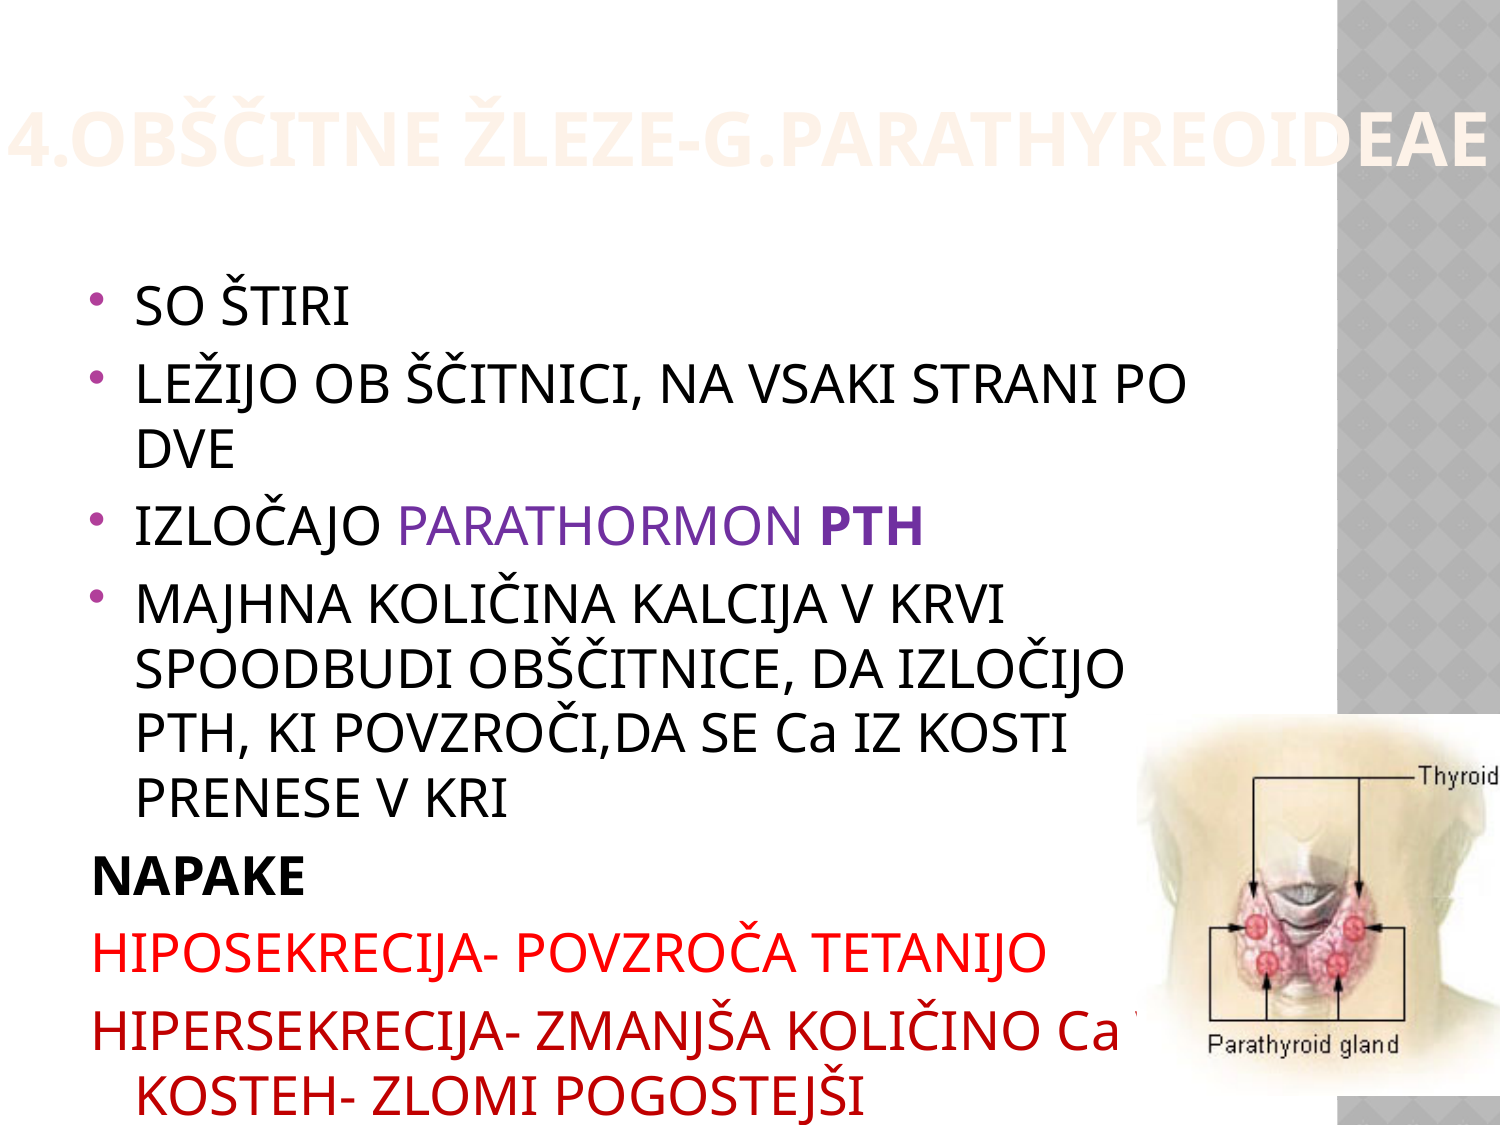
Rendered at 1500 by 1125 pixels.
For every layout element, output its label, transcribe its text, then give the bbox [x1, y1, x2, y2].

title 4.OBŠČITNE ŽLEZE-G.PARATHYREOIDEAE [0, 82, 1500, 182]
list SO ŠTIRI LEŽIJO OB ŠČITNICI, NA VSAKI STRANI PO DVE IZLOČAJO PARATHORMON PTH MAJHNA KOLIČINA KALCIJA V KRVI SPOODBUDI OBŠČITNICE, DA IZLOČIJO PTH, KI POVZROČI,DA SE Ca IZ KOSTI PRENESE V KRI NAPAKE HIPOSEKRECIJA- POVZROČA TETANIJO HIPERSEKRECIJA- ZMANJŠA KOLIČINO Ca V KOSTEH- ZLOMI POGOSTEJŠI [75, 264, 1263, 1060]
picture [1136, 714, 1500, 1096]
